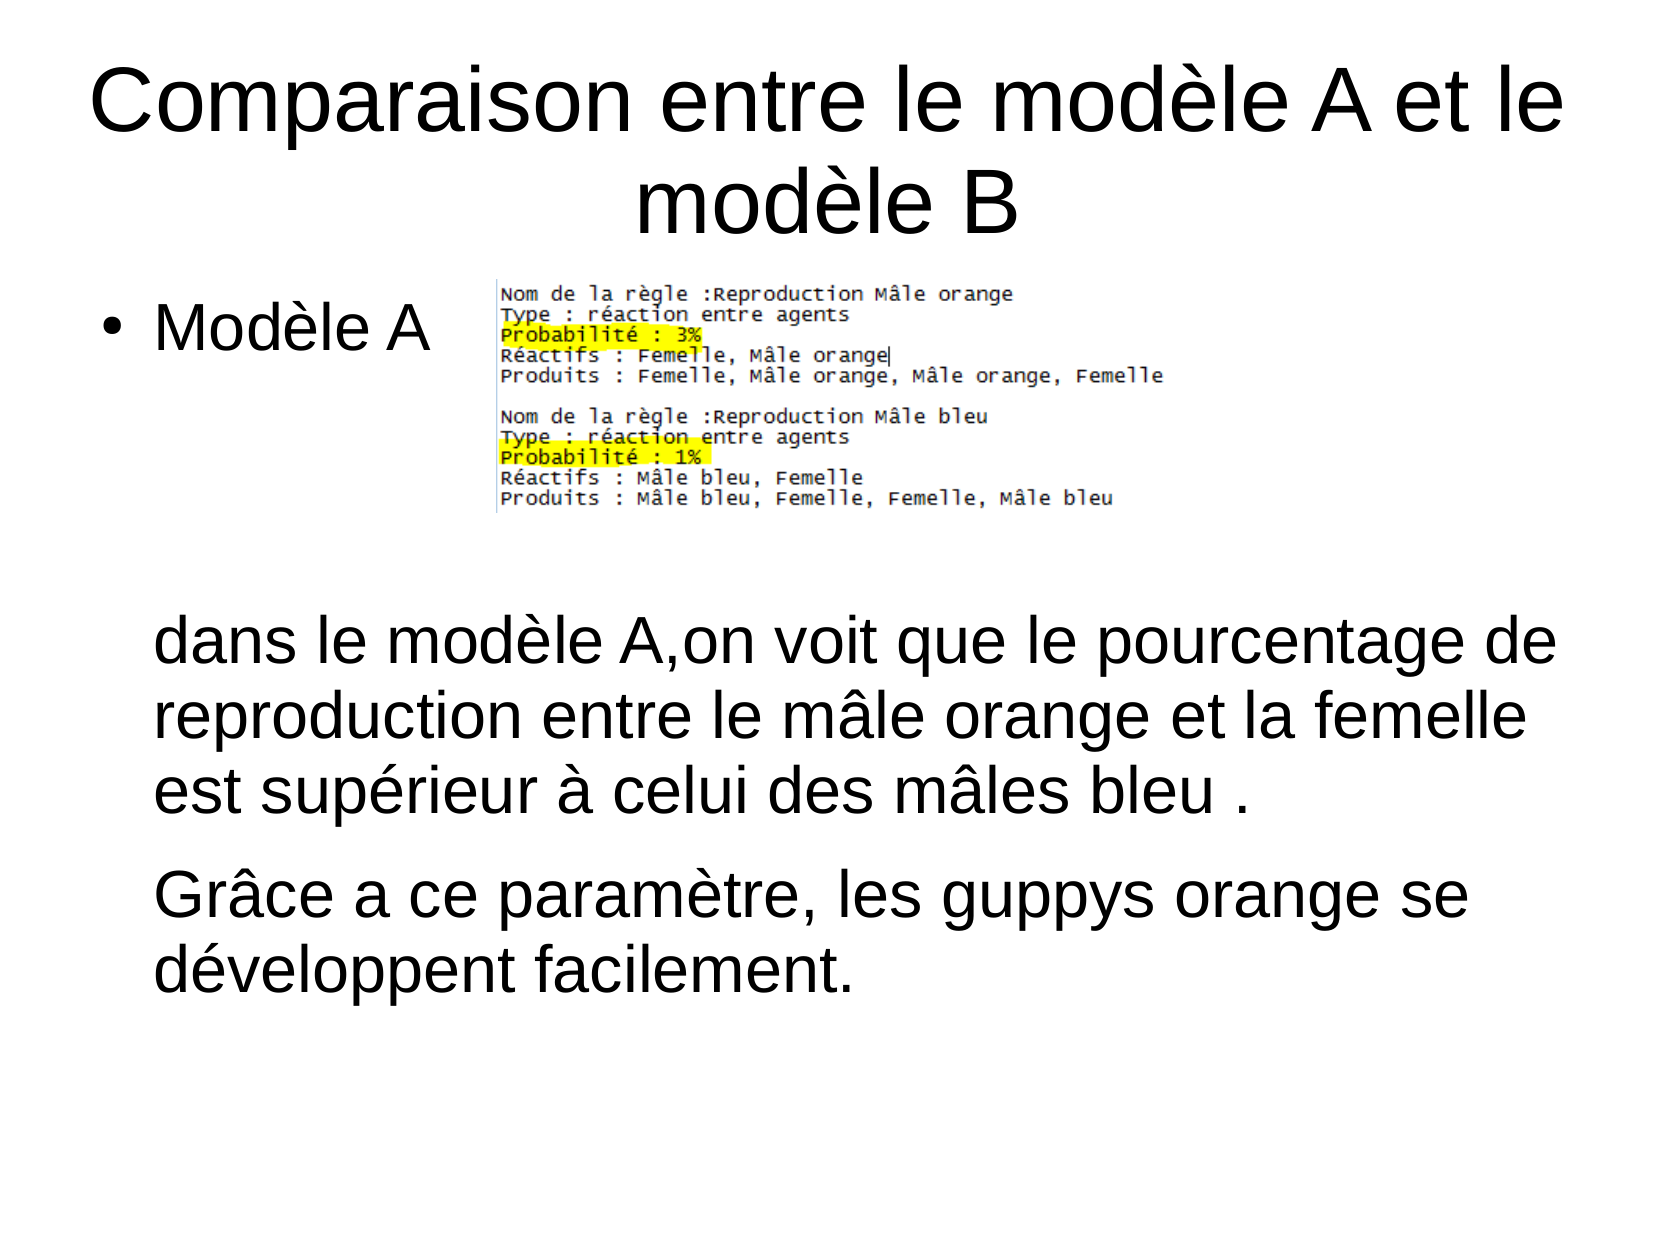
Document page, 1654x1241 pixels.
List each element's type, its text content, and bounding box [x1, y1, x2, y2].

list Modèle A dans le modèle A,on voit que le pourcentage de reproduction entre le mâle orange et la femelle est supérieur à celui des mâles bleu . Grâce a ce paramètre, les guppys orange se développent facilement. [82, 290, 1571, 1010]
title Comparaison entre le modèle A et le modèle B [84, 47, 1573, 255]
picture [496, 279, 1206, 513]
